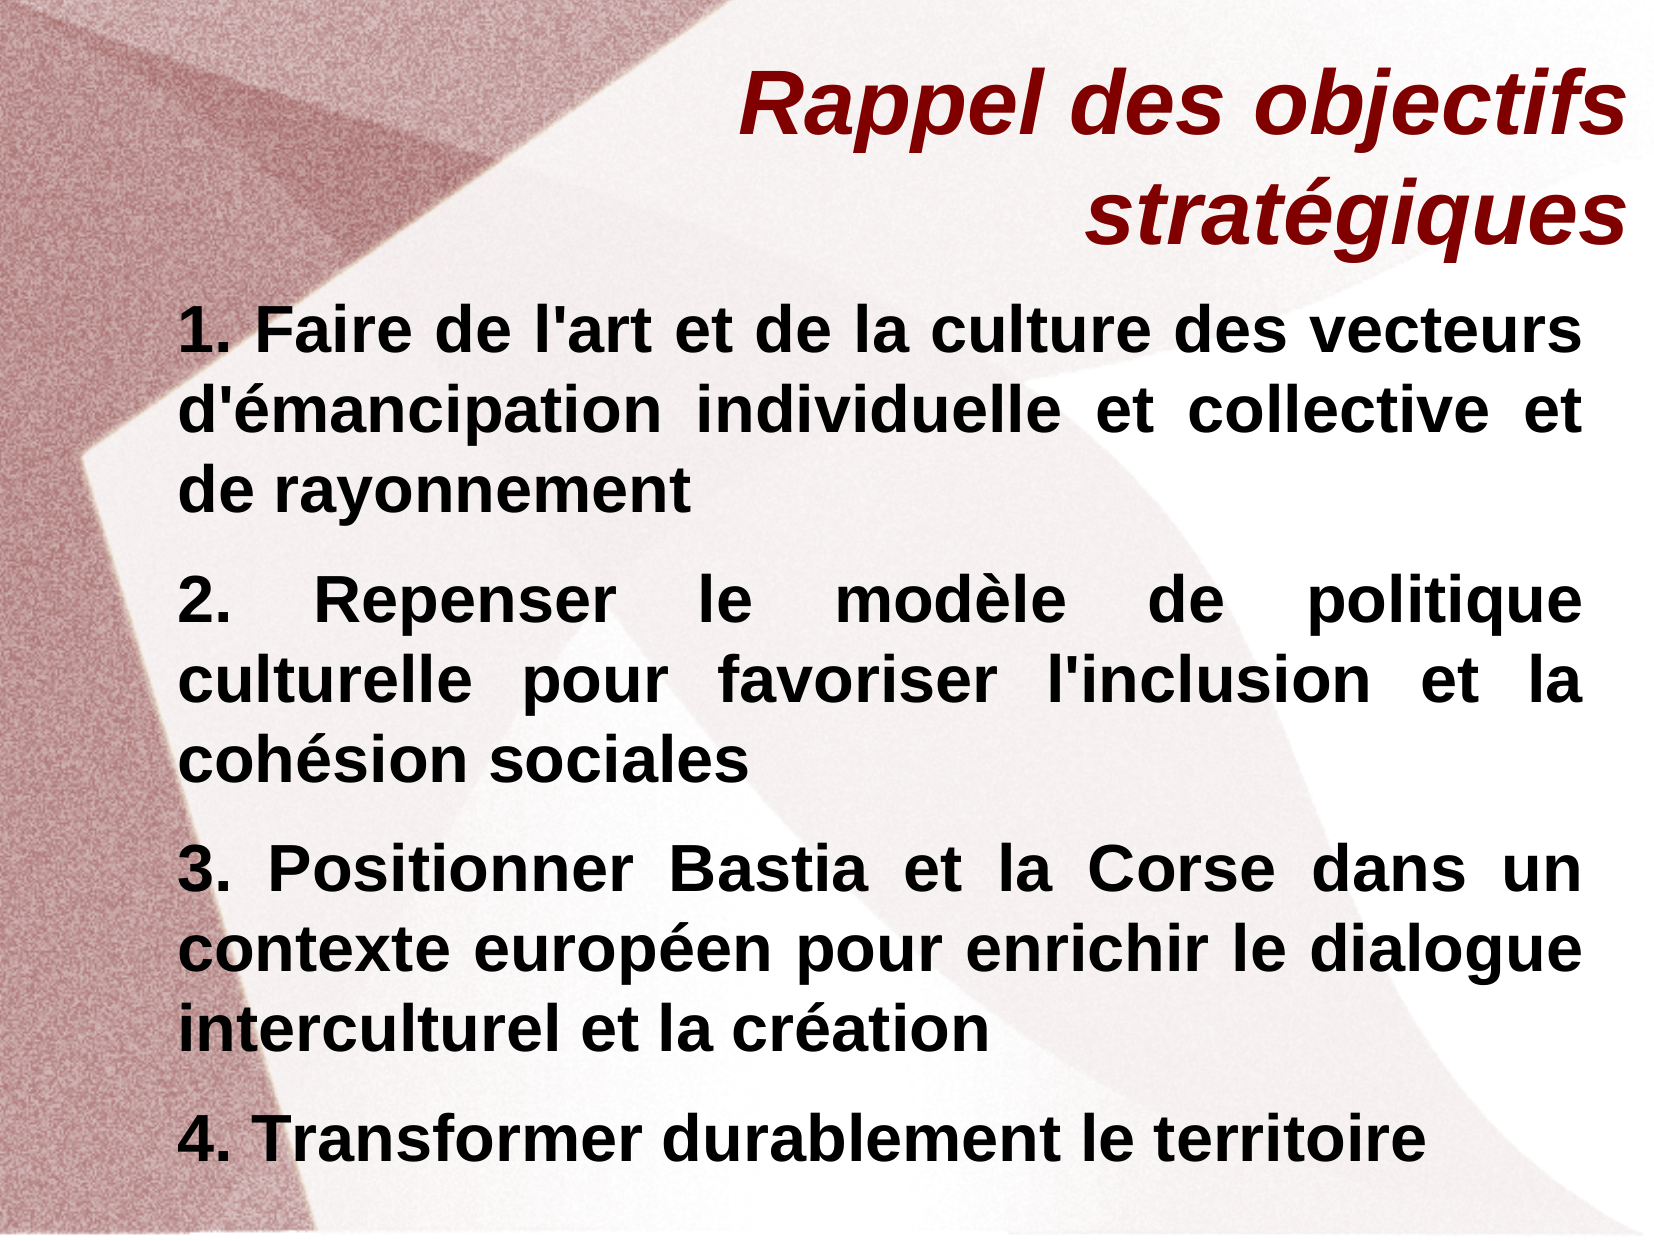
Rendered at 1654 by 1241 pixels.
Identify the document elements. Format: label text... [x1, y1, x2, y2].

list 1. Faire de l'art et de la culture des vecteurs d'émancipation individuelle et collective et de rayonnement 2. Repenser le modèle de politique culturelle pour favoriser l'inclusion et la cohésion sociales 3. Positionner Bastia et la Corse dans un contexte européen pour enrichir le dialogue interculturel et la création 4. Transformer durablement le territoire [177, 285, 1585, 1182]
title Rappel des objectifs stratégiques [643, 49, 1654, 257]
